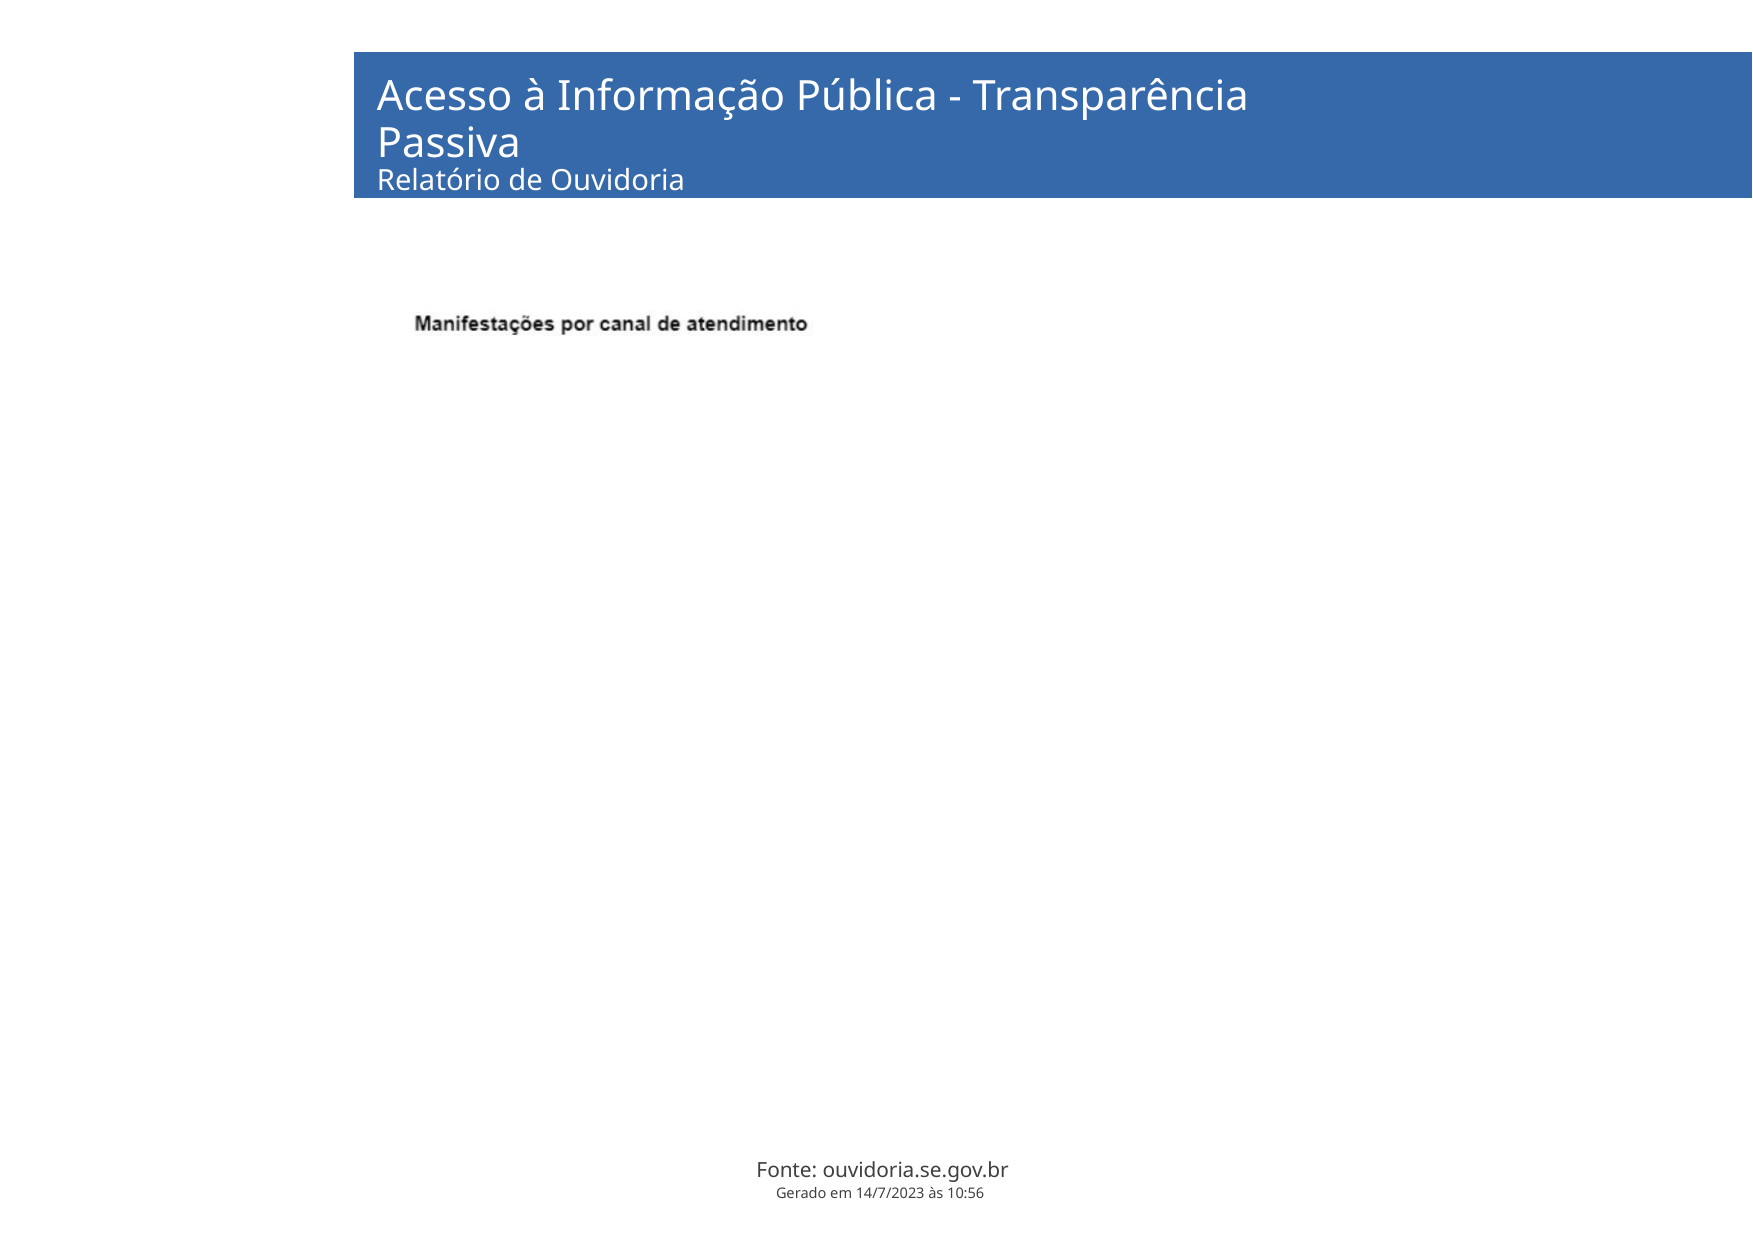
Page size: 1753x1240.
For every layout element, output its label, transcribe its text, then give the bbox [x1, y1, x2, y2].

text_box Fonte: ouvidoria.se.gov.br Gerado em 14/7/2023 às 10:56 [756, 1158, 1023, 1202]
text_box Acesso à Informação Pública - Transparência Passiva Relatório de Ouvidoria EMSETUR - Junho a Junho de 2023 [376, 72, 1403, 228]
text_box [155, 211, 1599, 1028]
text_box [354, 52, 1752, 198]
